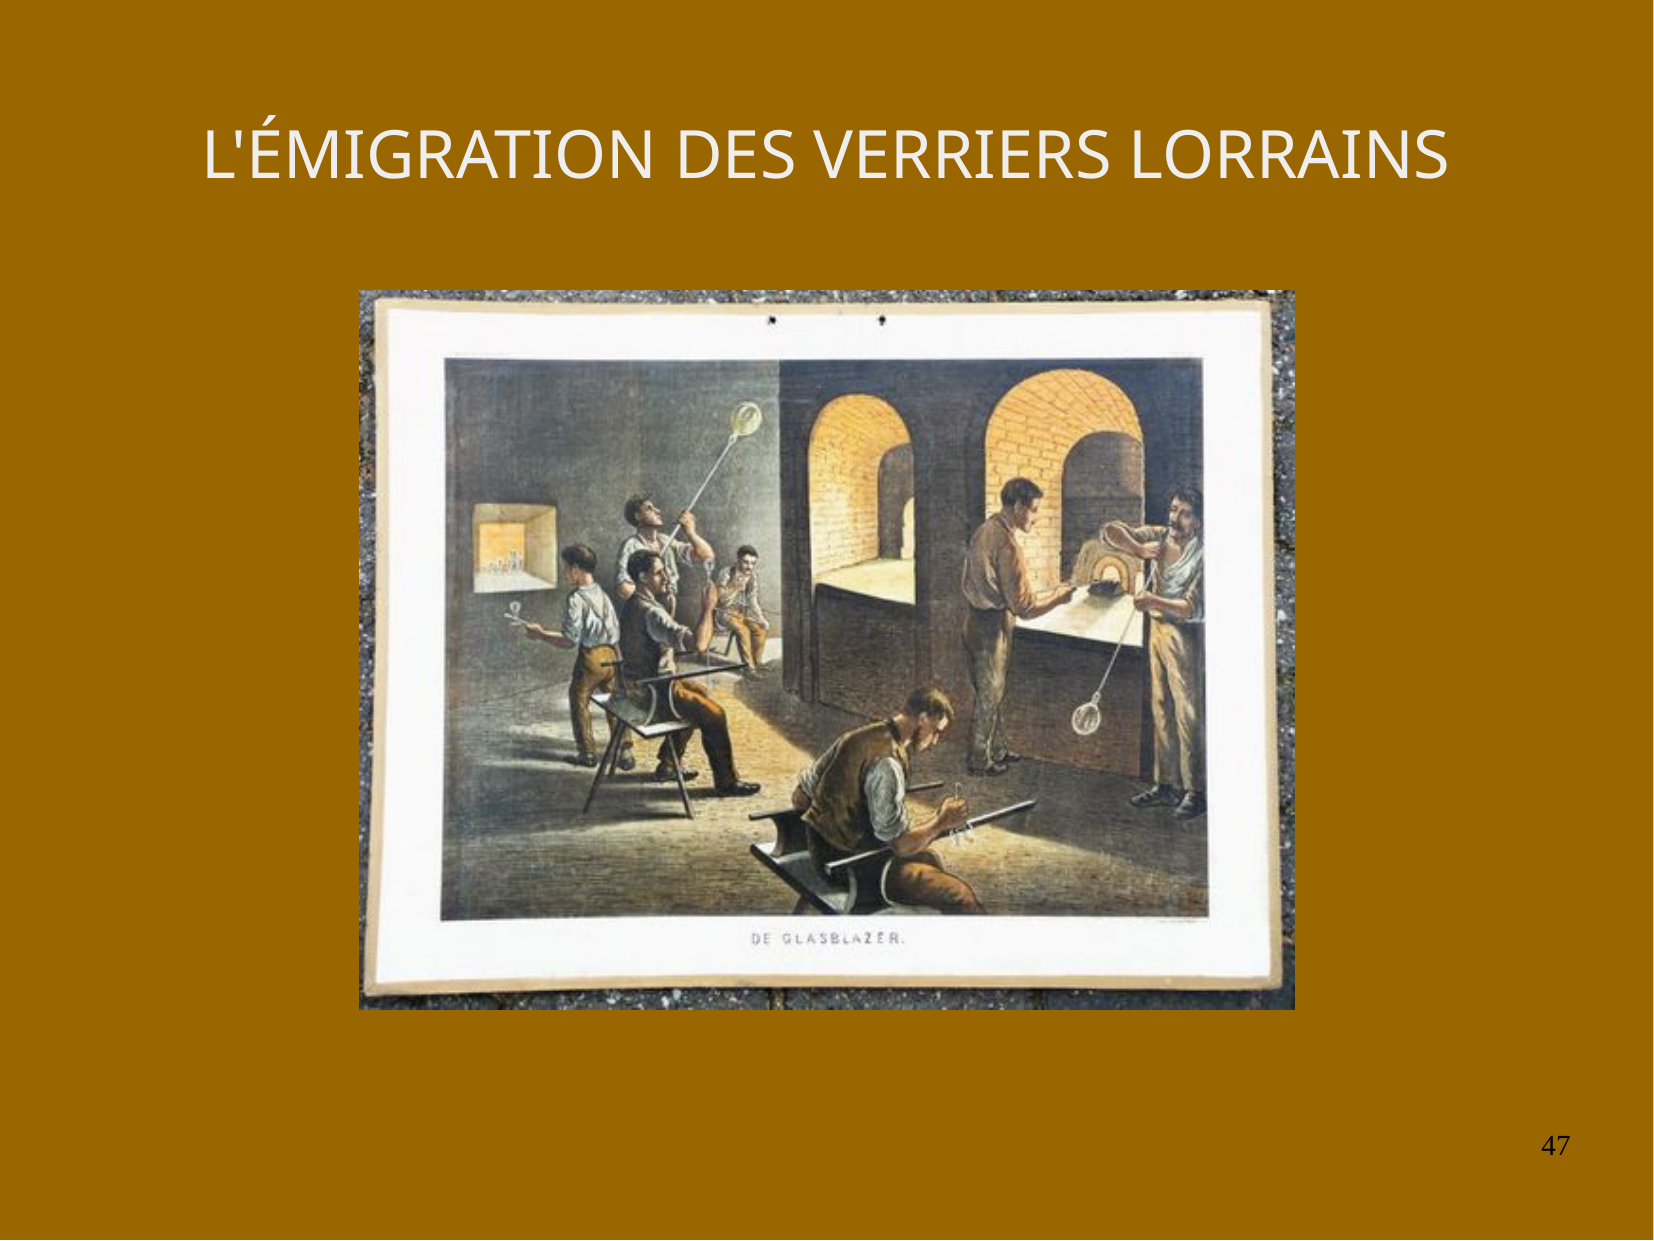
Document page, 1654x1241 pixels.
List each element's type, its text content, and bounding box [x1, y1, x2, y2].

picture [359, 290, 1295, 1010]
title L'ÉMIGRATION DES VERRIERS LORRAINS [82, 49, 1571, 257]
